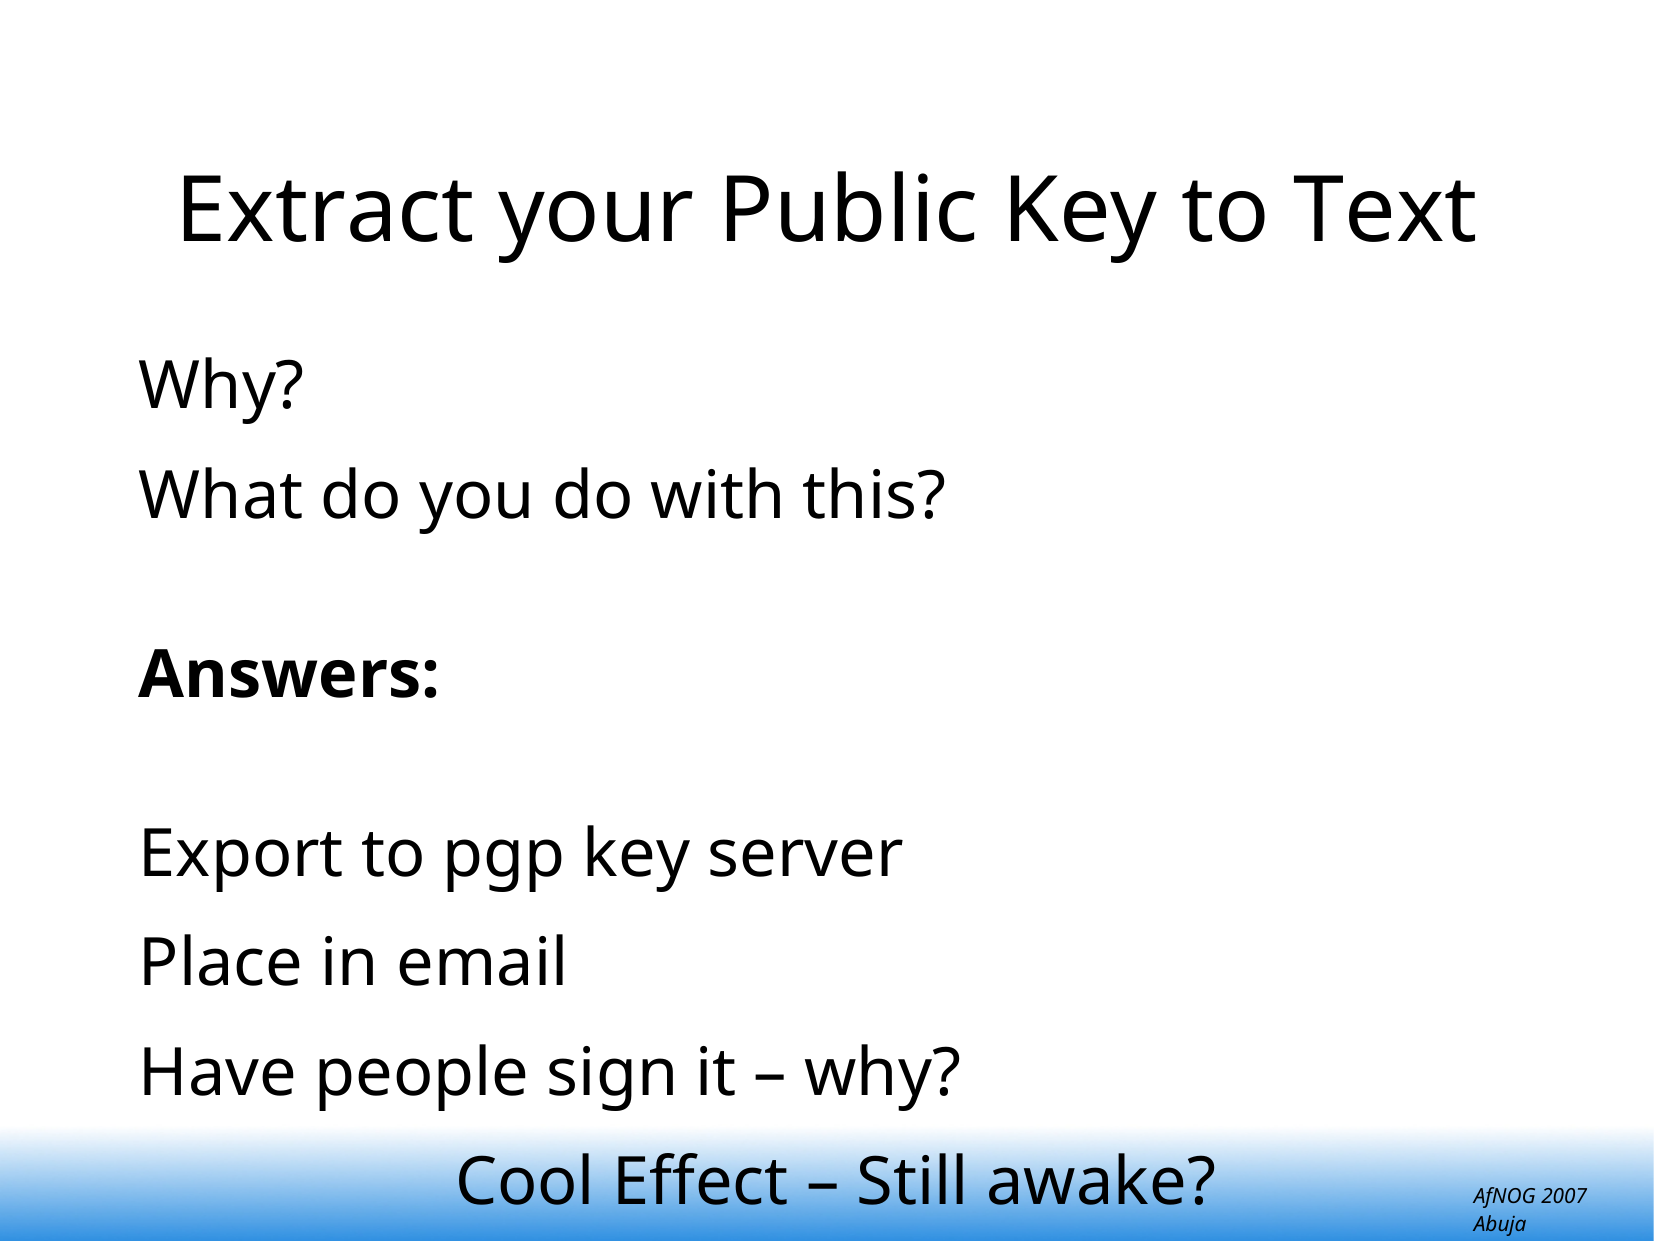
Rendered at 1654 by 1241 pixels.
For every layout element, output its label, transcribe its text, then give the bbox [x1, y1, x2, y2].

title Extract your Public Key to Text [121, 102, 1534, 310]
list Why? What do you do with this? Answers: Export to pgp key server Place in email Have people sign it – why? Cool Effect – Still awake? [121, 344, 1534, 1130]
picture [0, 1124, 1654, 1241]
